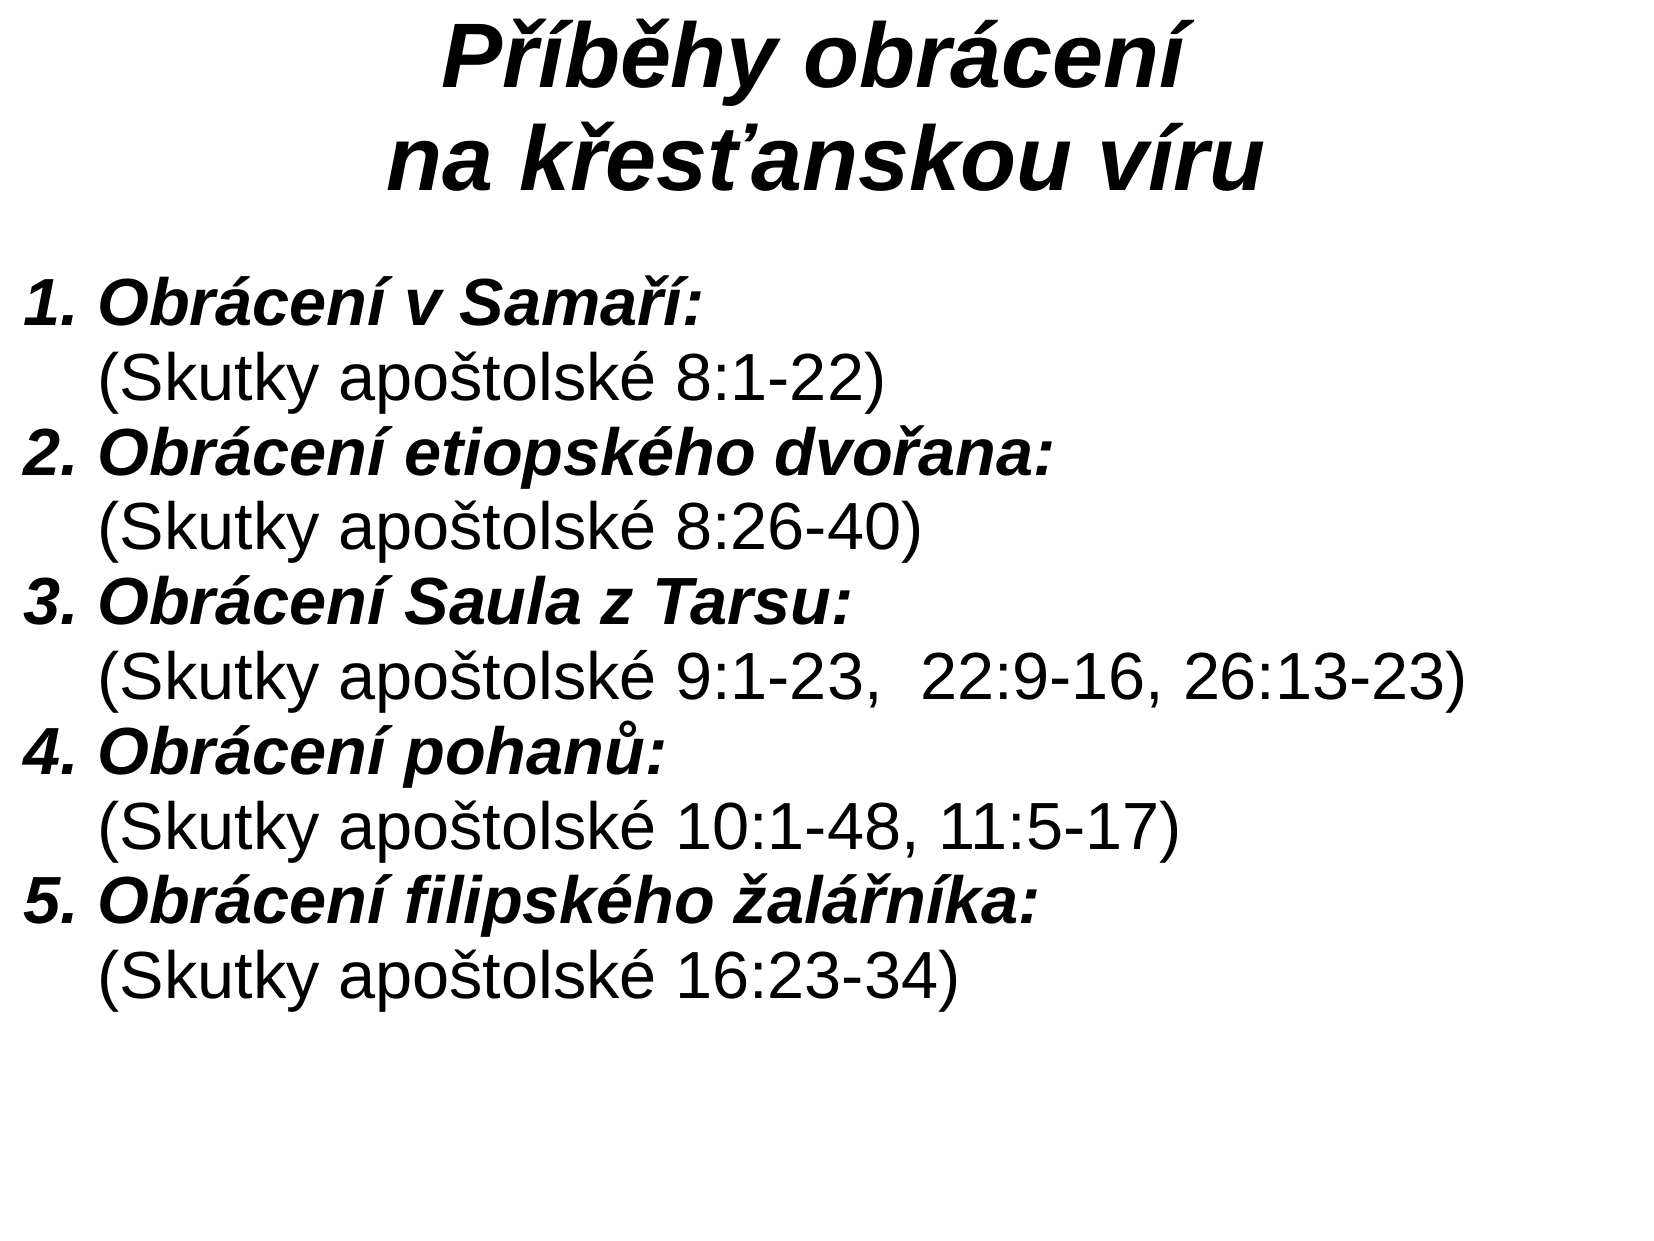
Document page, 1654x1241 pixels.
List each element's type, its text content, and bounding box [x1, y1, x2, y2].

subtitle 1. Obrácení v Samaří: (Skutky apoštolské 8:1-22) 2. Obrácení etiopského dvořana: (Skutky apoštolské 8:26-40) 3. Obrácení Saula z Tarsu: (Skutky apoštolské 9:1-23, 22:9-16, 26:13-23) 4. Obrácení pohanů: (Skutky apoštolské 10:1-48, 11:5-17) 5. Obrácení filipského žalářníka: (Skutky apoštolské 16:23-34) [23, 0, 1630, 1241]
